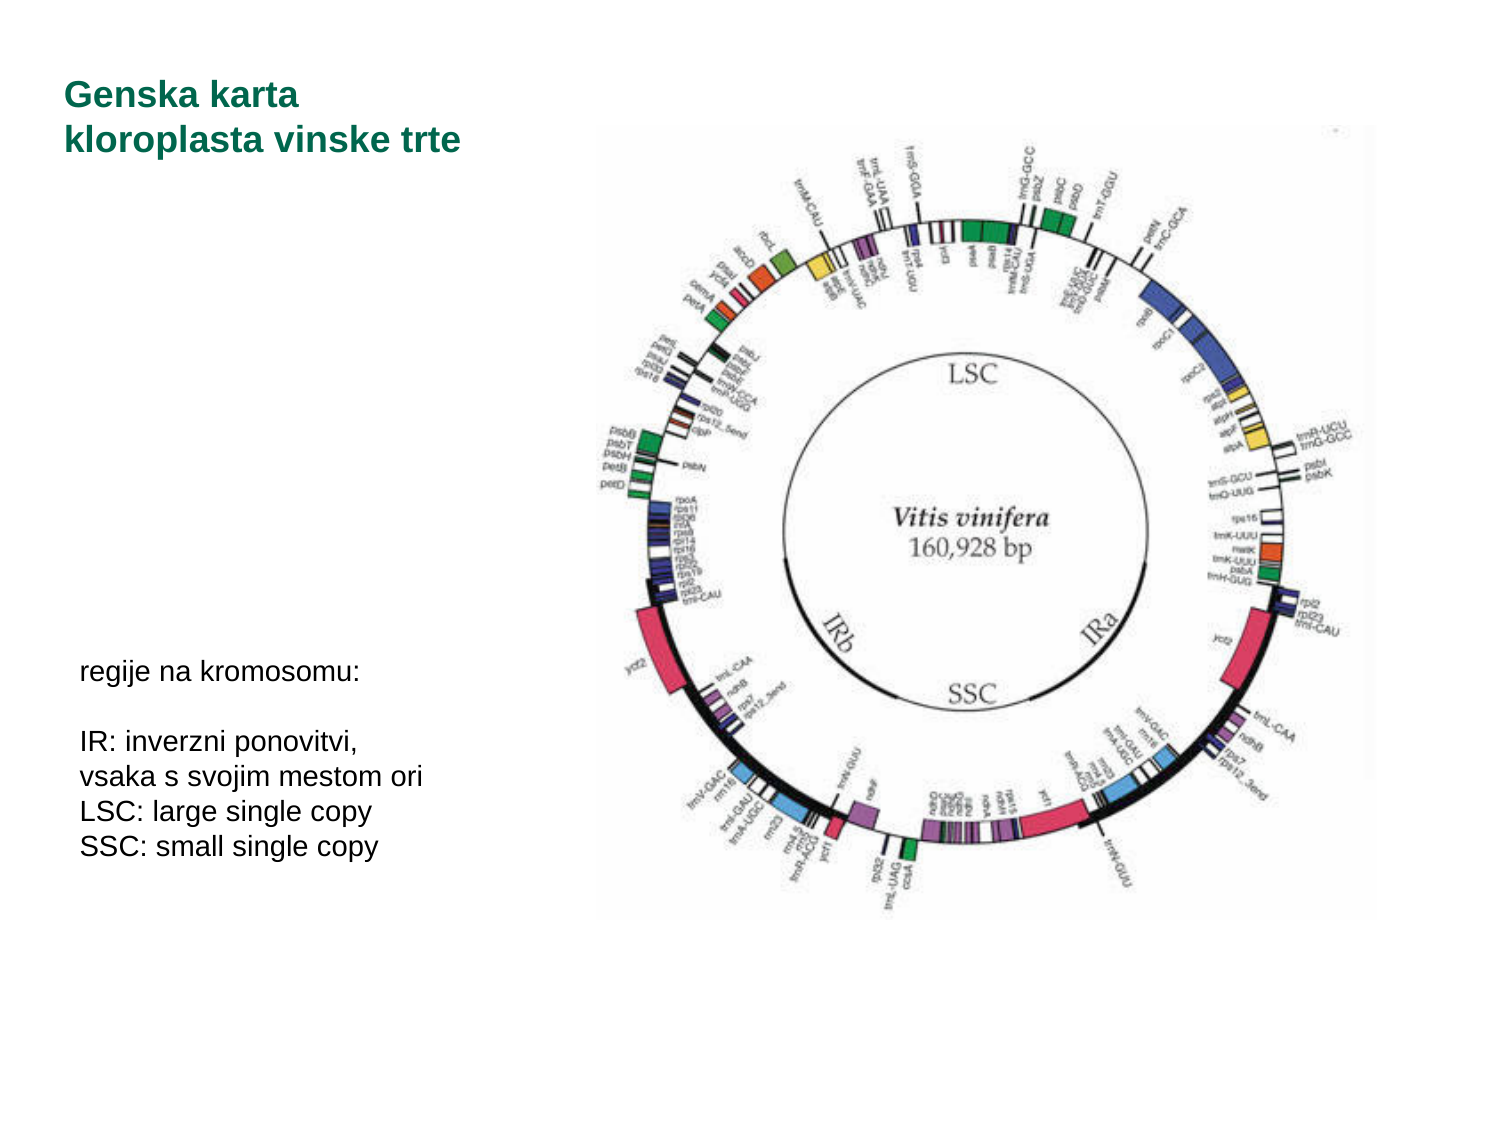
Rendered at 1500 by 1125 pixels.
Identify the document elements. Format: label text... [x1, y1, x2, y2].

title Genska karta kloroplasta vinske trte [48, 54, 514, 175]
text_box regije na kromosomu: IR: inverzni ponovitvi, vsaka s svojim mestom ori LSC: large single copy SSC: small single copy [64, 645, 550, 870]
picture [596, 125, 1377, 920]
